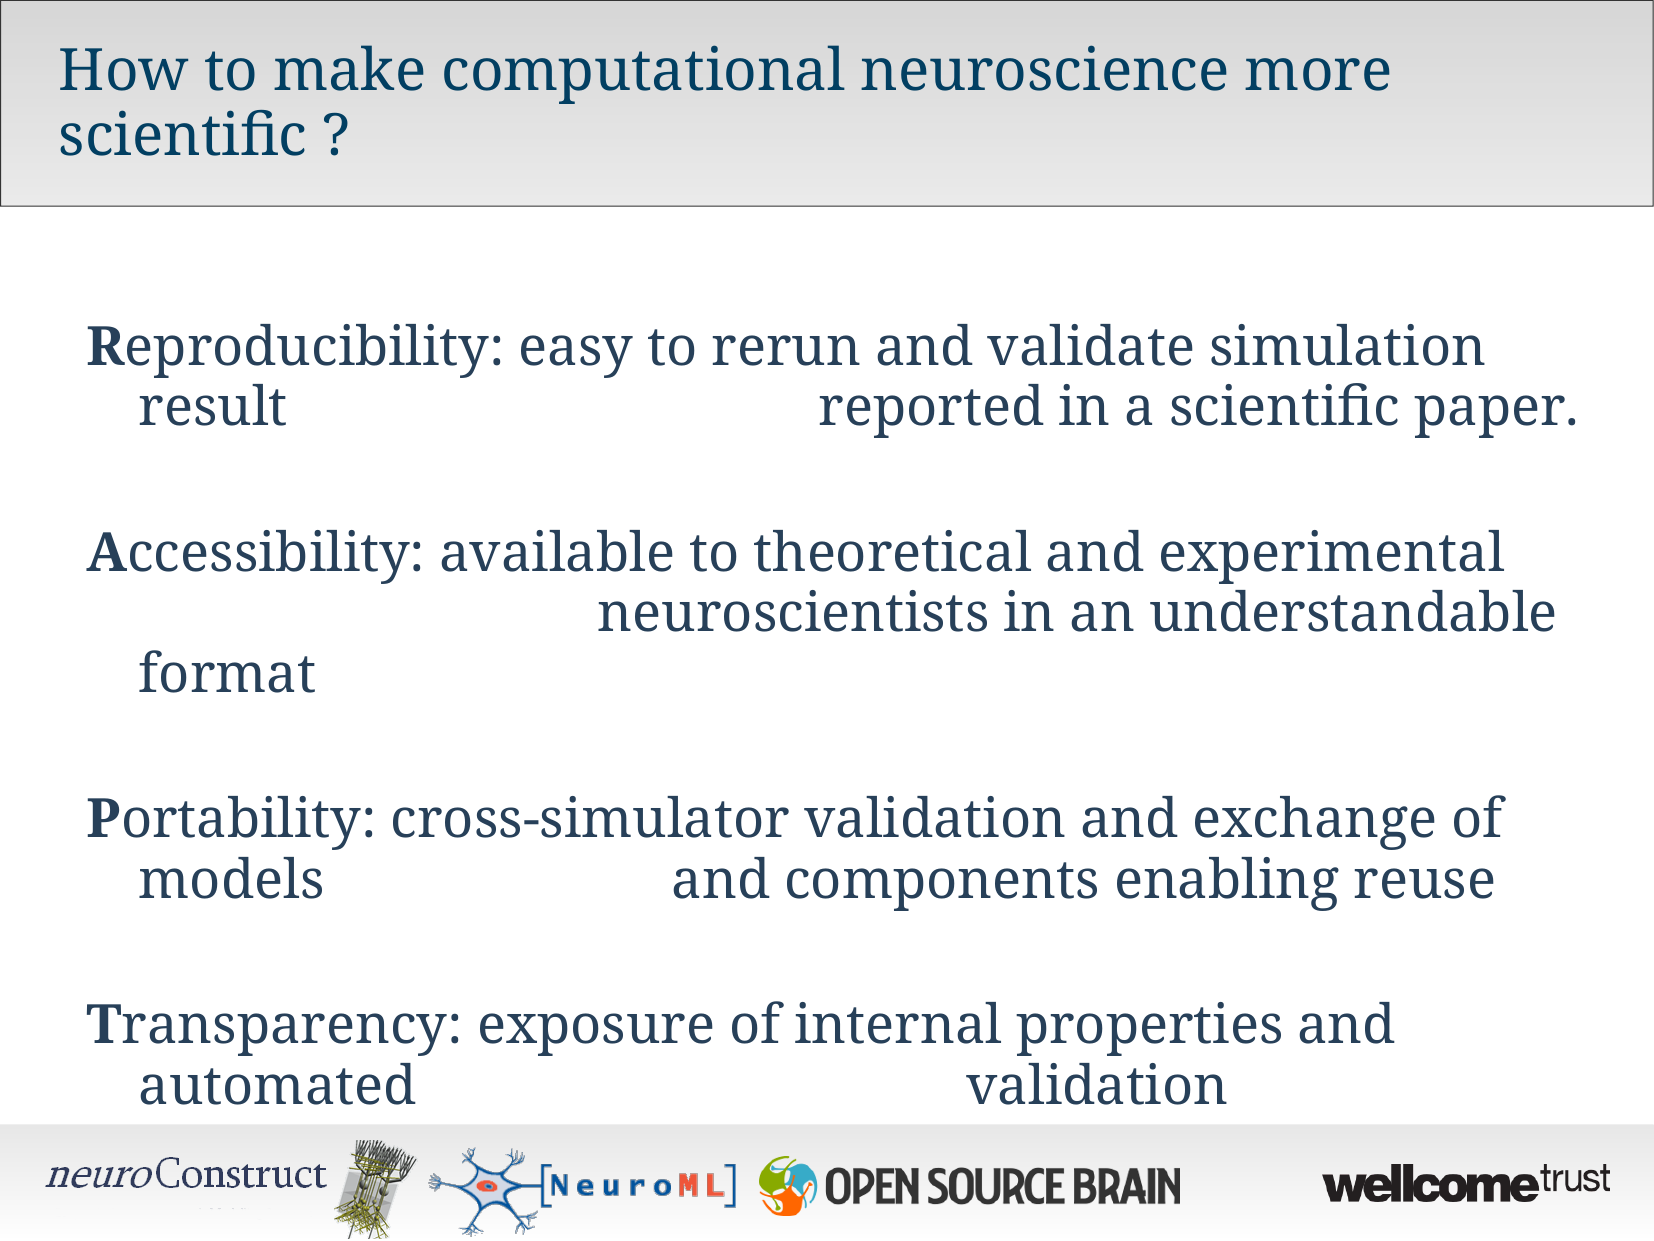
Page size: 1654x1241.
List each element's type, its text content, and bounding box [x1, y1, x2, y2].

picture [759, 1156, 1180, 1216]
picture [1322, 1164, 1610, 1202]
text_box How to make computational neuroscience more scientific ? [59, 14, 1595, 192]
text_box Reproducibility: easy to rerun and validate simulation result reported in a scientific paper. Accessibility: available to theoretical and experimental neuroscientists in an understandable format Portability: cross-simulator validation and exchange of models and components enabling reuse Transparency: exposure of internal properties and automated validation [82, 312, 1607, 1130]
picture [32, 1140, 419, 1239]
picture [428, 1147, 736, 1237]
